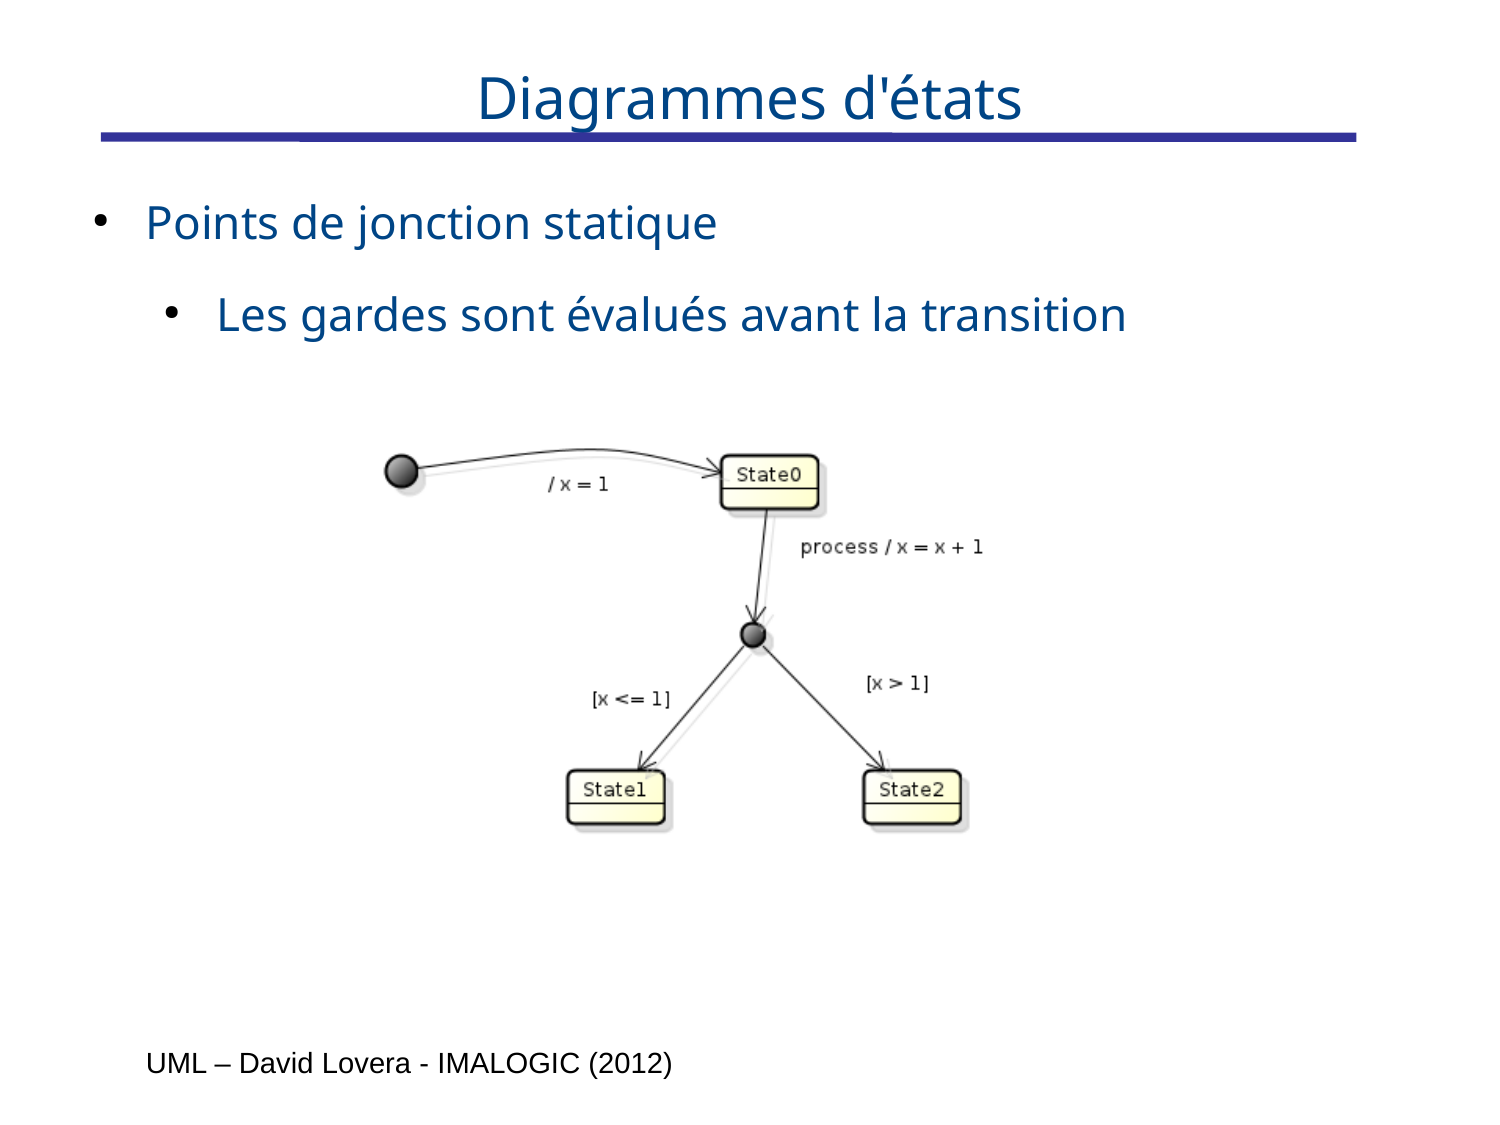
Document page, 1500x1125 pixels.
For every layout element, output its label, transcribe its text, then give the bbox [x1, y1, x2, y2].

title Diagrammes d'états [74, 44, 1425, 150]
list Points de jonction statique Les gardes sont évalués avant la transition [74, 190, 1425, 953]
picture [373, 419, 1006, 853]
list UML – David Lovera - IMALOGIC (2012) [74, 1047, 1425, 1087]
